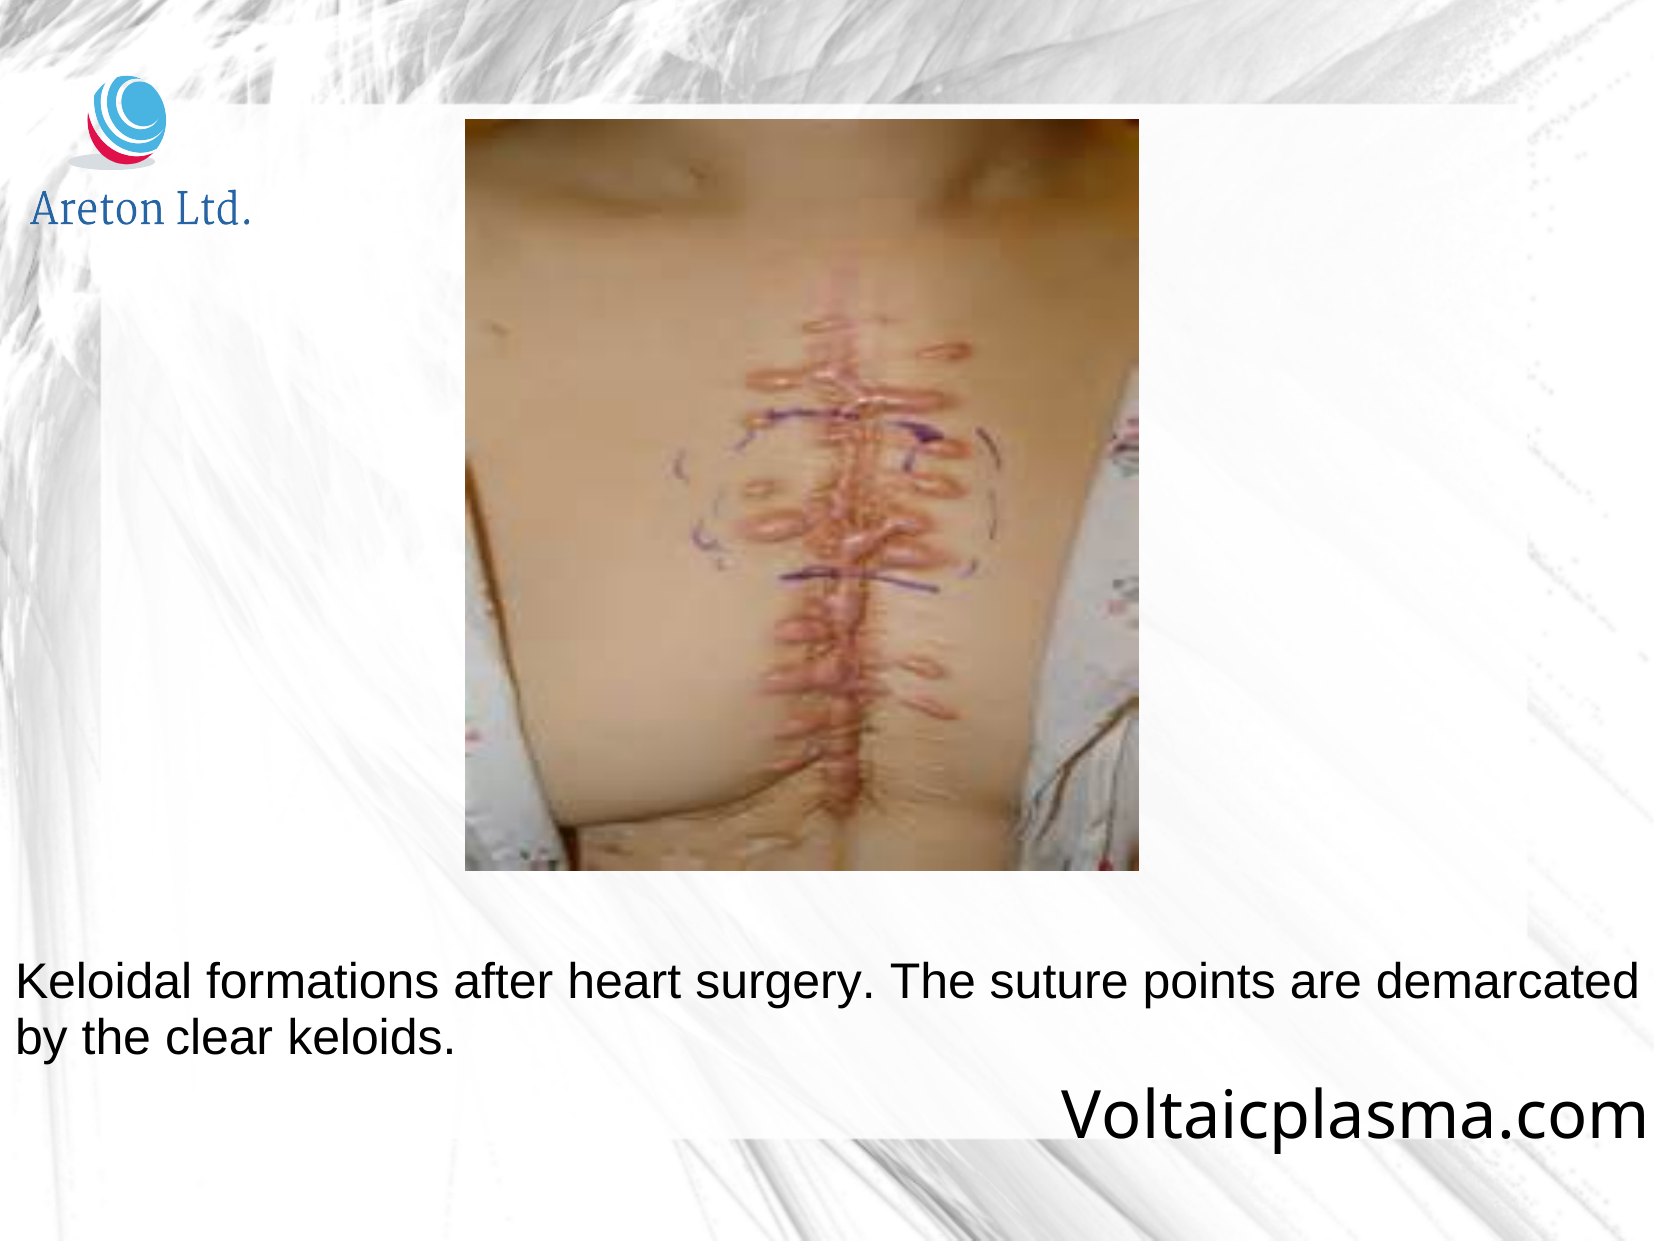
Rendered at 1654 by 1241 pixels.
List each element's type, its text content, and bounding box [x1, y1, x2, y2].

picture [0, 0, 1654, 1241]
text_box Voltaicplasma.com [630, 799, 1654, 1241]
text_box Keloidal formations after heart surgery. The suture points are demarcated by the clear keloids. [15, 953, 630, 1066]
